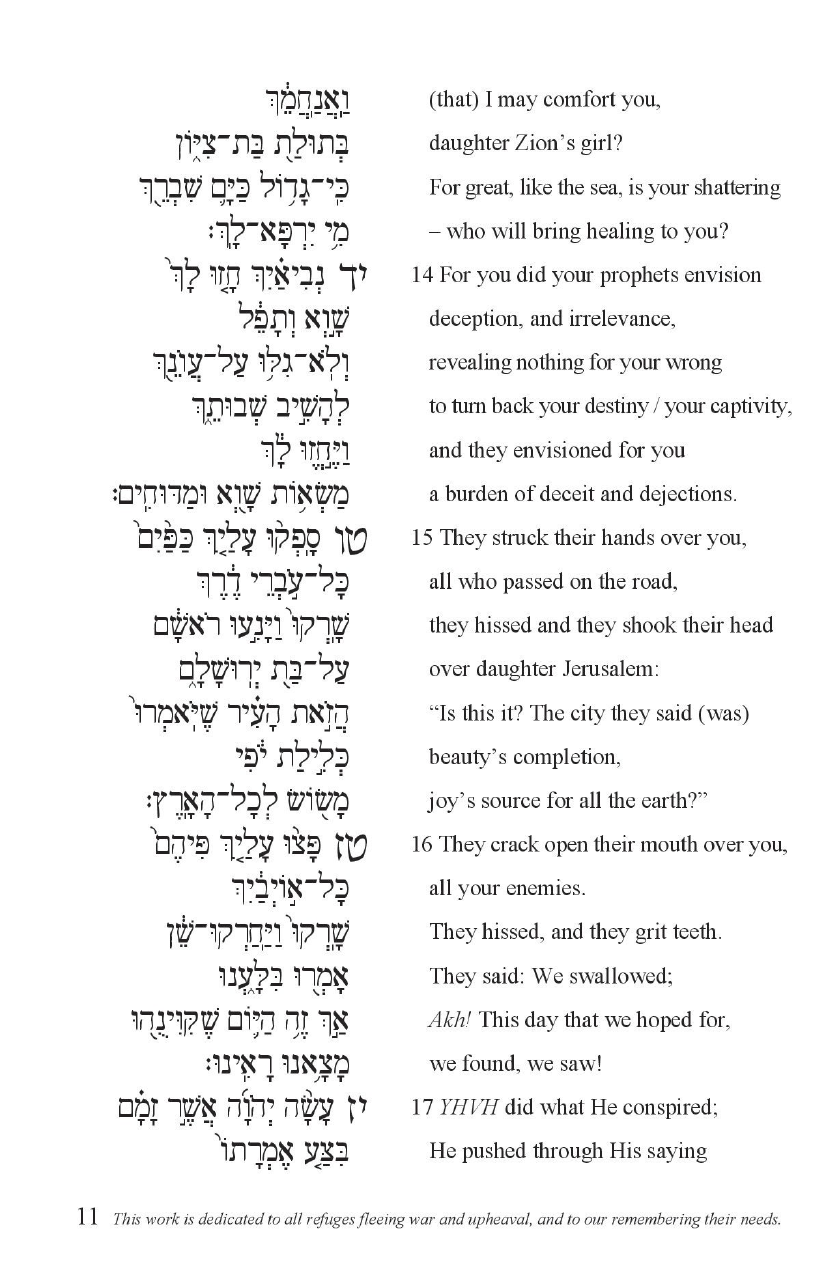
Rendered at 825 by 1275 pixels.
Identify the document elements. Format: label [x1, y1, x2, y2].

text_box [0, 0, 825, 1275]
